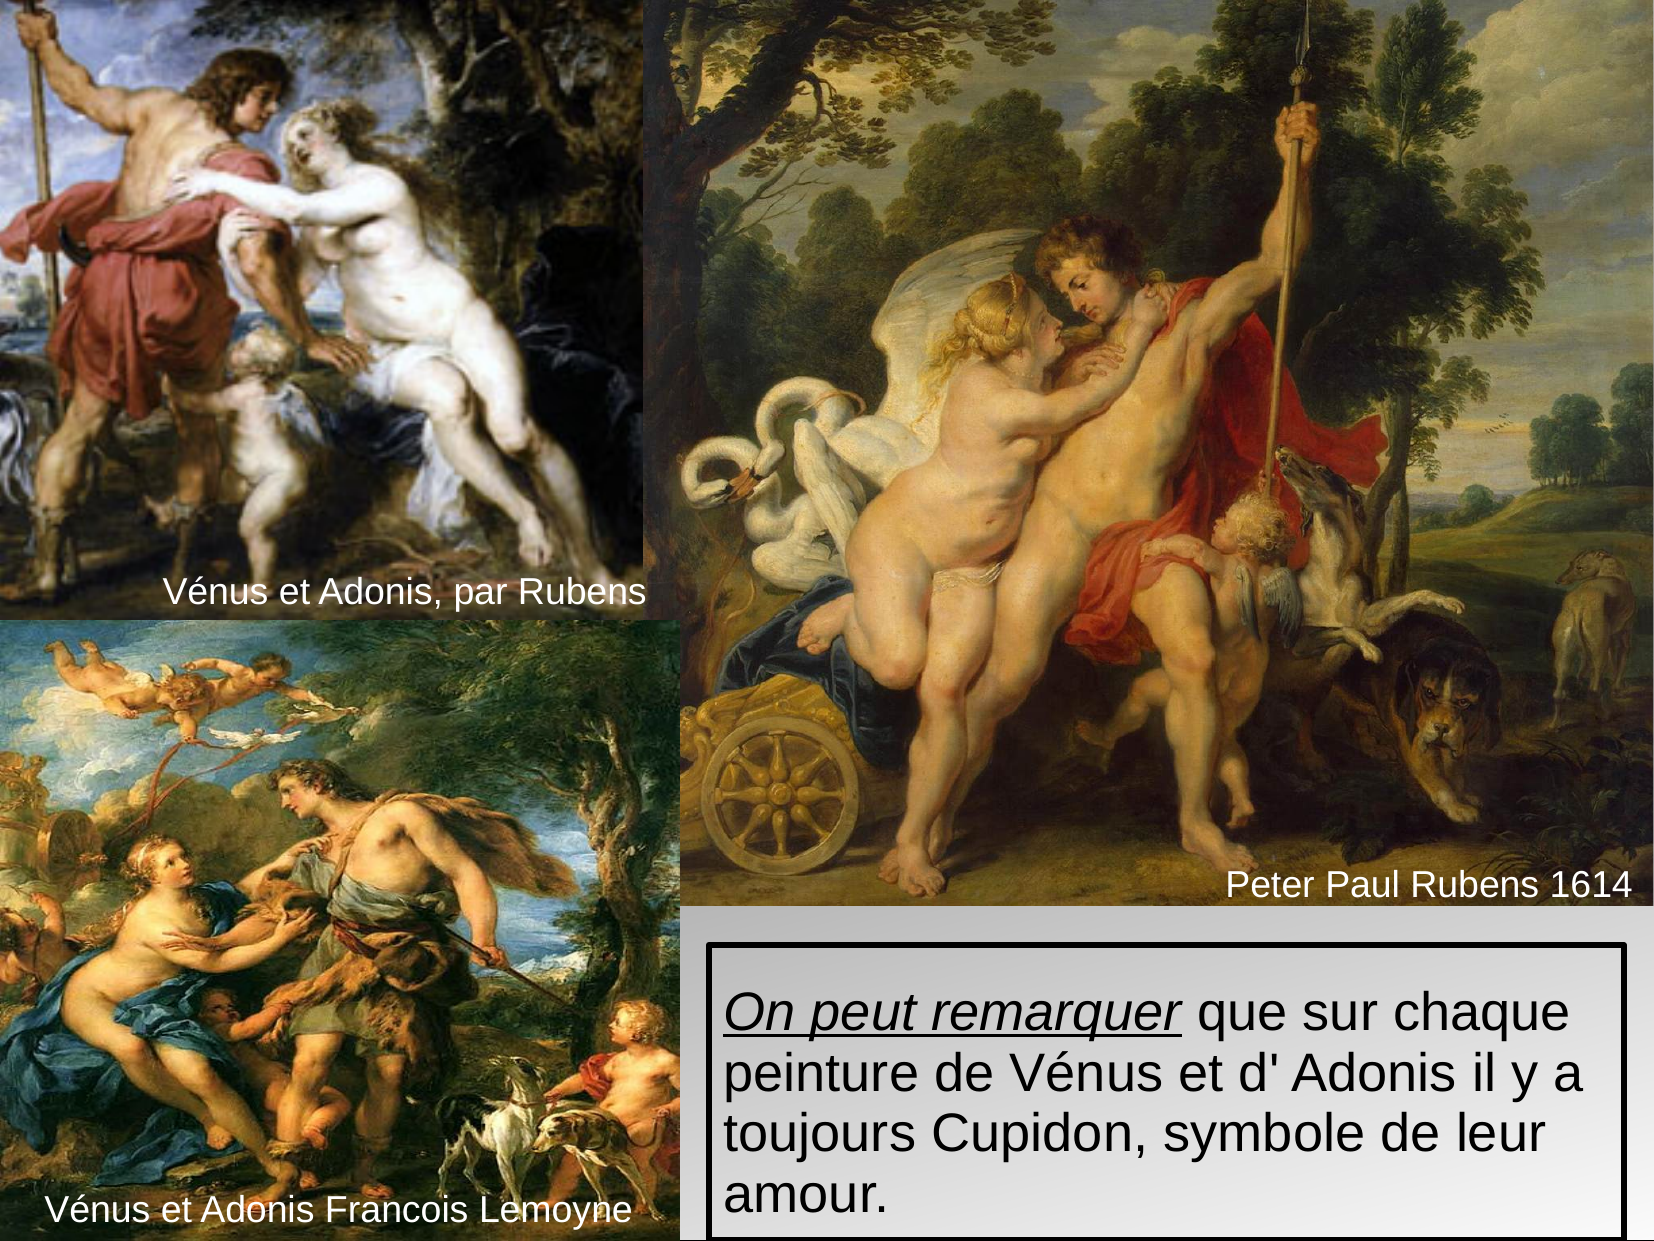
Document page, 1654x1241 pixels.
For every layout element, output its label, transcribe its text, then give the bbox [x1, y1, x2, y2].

text_box [680, 906, 1654, 1241]
text_box On peut remarquer que sur chaque peinture de Vénus et d' Adonis il y a toujours Cupidon, symbole de leur amour. [712, 974, 1621, 1232]
text_box Peter Paul Rubens 1614 [1210, 856, 1654, 914]
text_box Vénus et Adonis Francois Lemoyne [29, 1181, 650, 1241]
text_box [712, 1232, 1621, 1237]
text_box Vénus et Adonis, par Rubens [147, 563, 680, 620]
text_box [712, 948, 1621, 974]
picture [0, 0, 1654, 1241]
